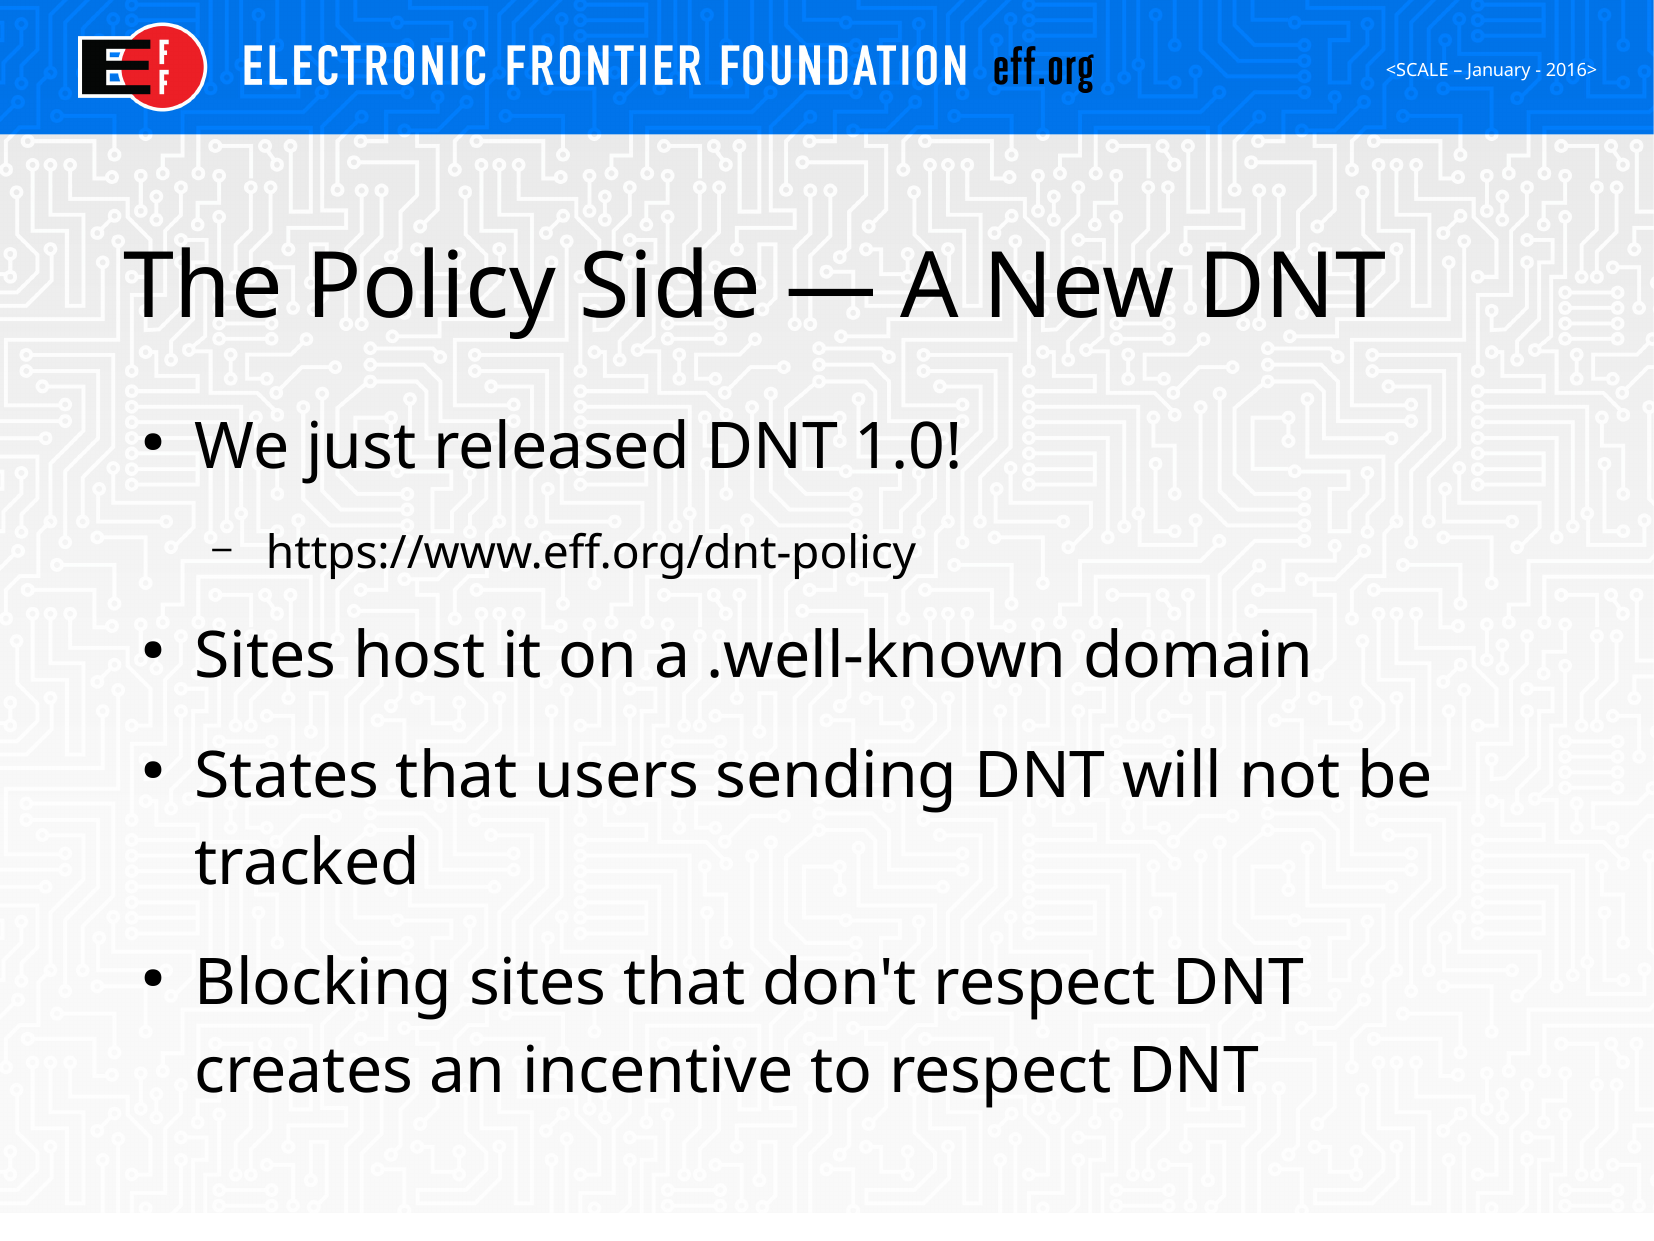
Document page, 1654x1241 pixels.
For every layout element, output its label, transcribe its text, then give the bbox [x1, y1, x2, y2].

picture [0, 0, 1654, 1213]
list We just released DNT 1.0! https://www.eff.org/dnt-policy Sites host it on a .well-known domain States that users sending DNT will not be tracked Blocking sites that don't respect DNT creates an incentive to respect DNT [124, 399, 1530, 1144]
title The Policy Side — A New DNT [124, 179, 1530, 386]
